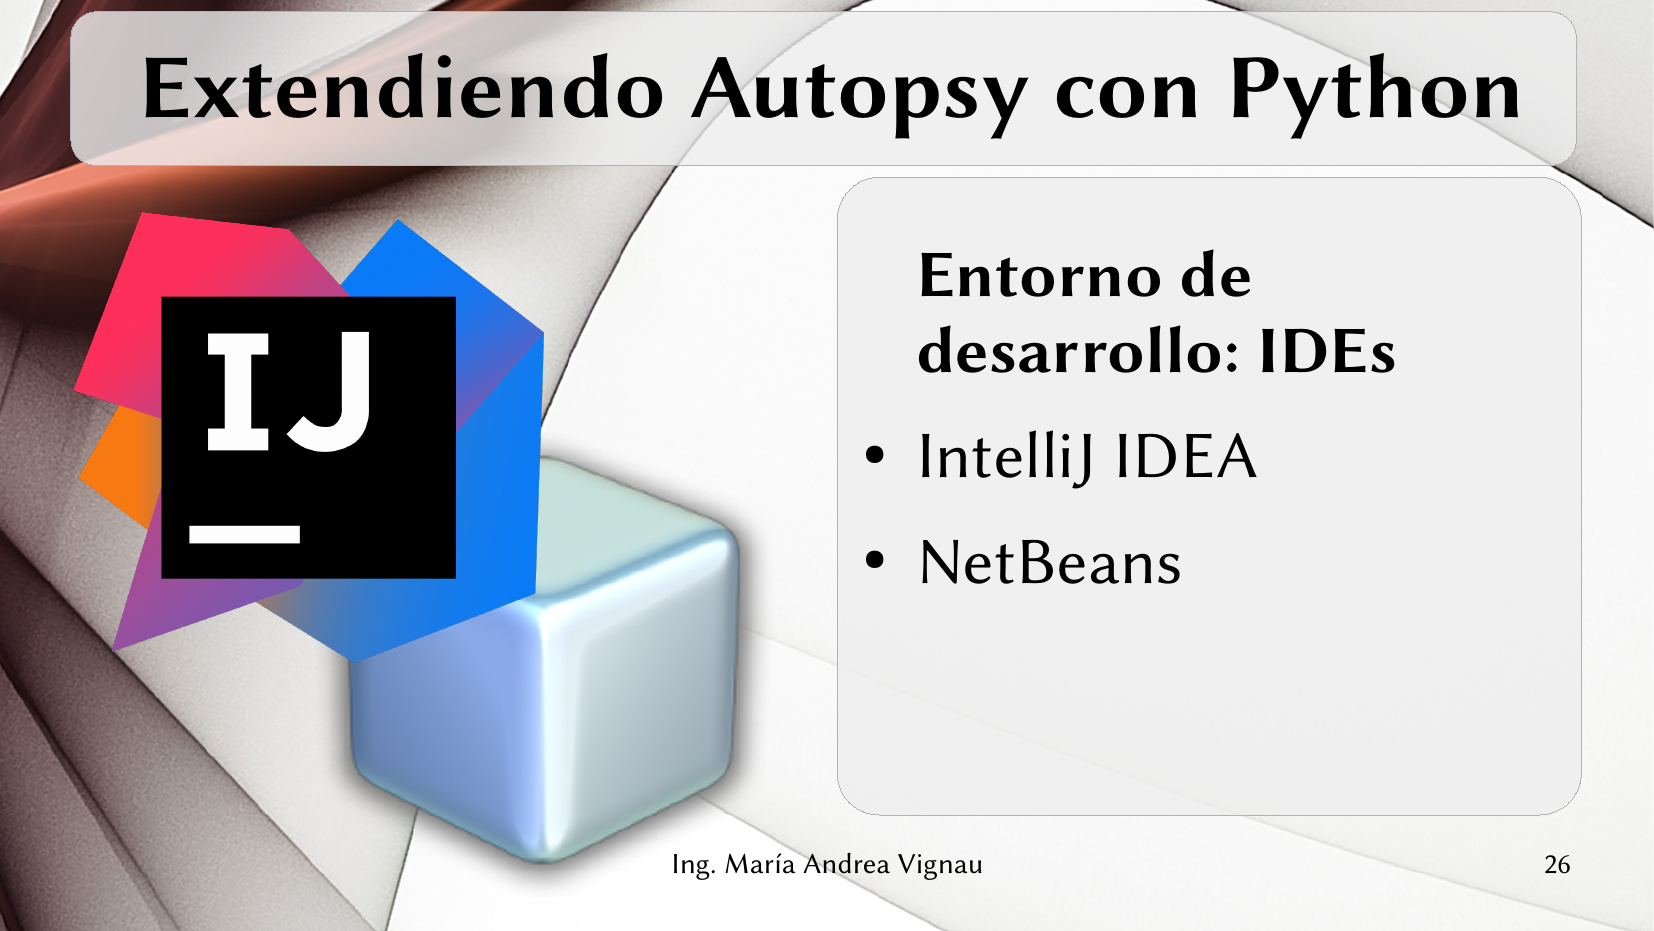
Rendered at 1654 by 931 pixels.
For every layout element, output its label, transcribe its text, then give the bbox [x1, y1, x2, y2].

list Entorno de desarrollo: IDEs IntelliJ IDEA NetBeans [845, 236, 1572, 804]
title Extendiendo Autopsy con Python [82, 10, 1583, 166]
picture [0, 0, 1654, 931]
